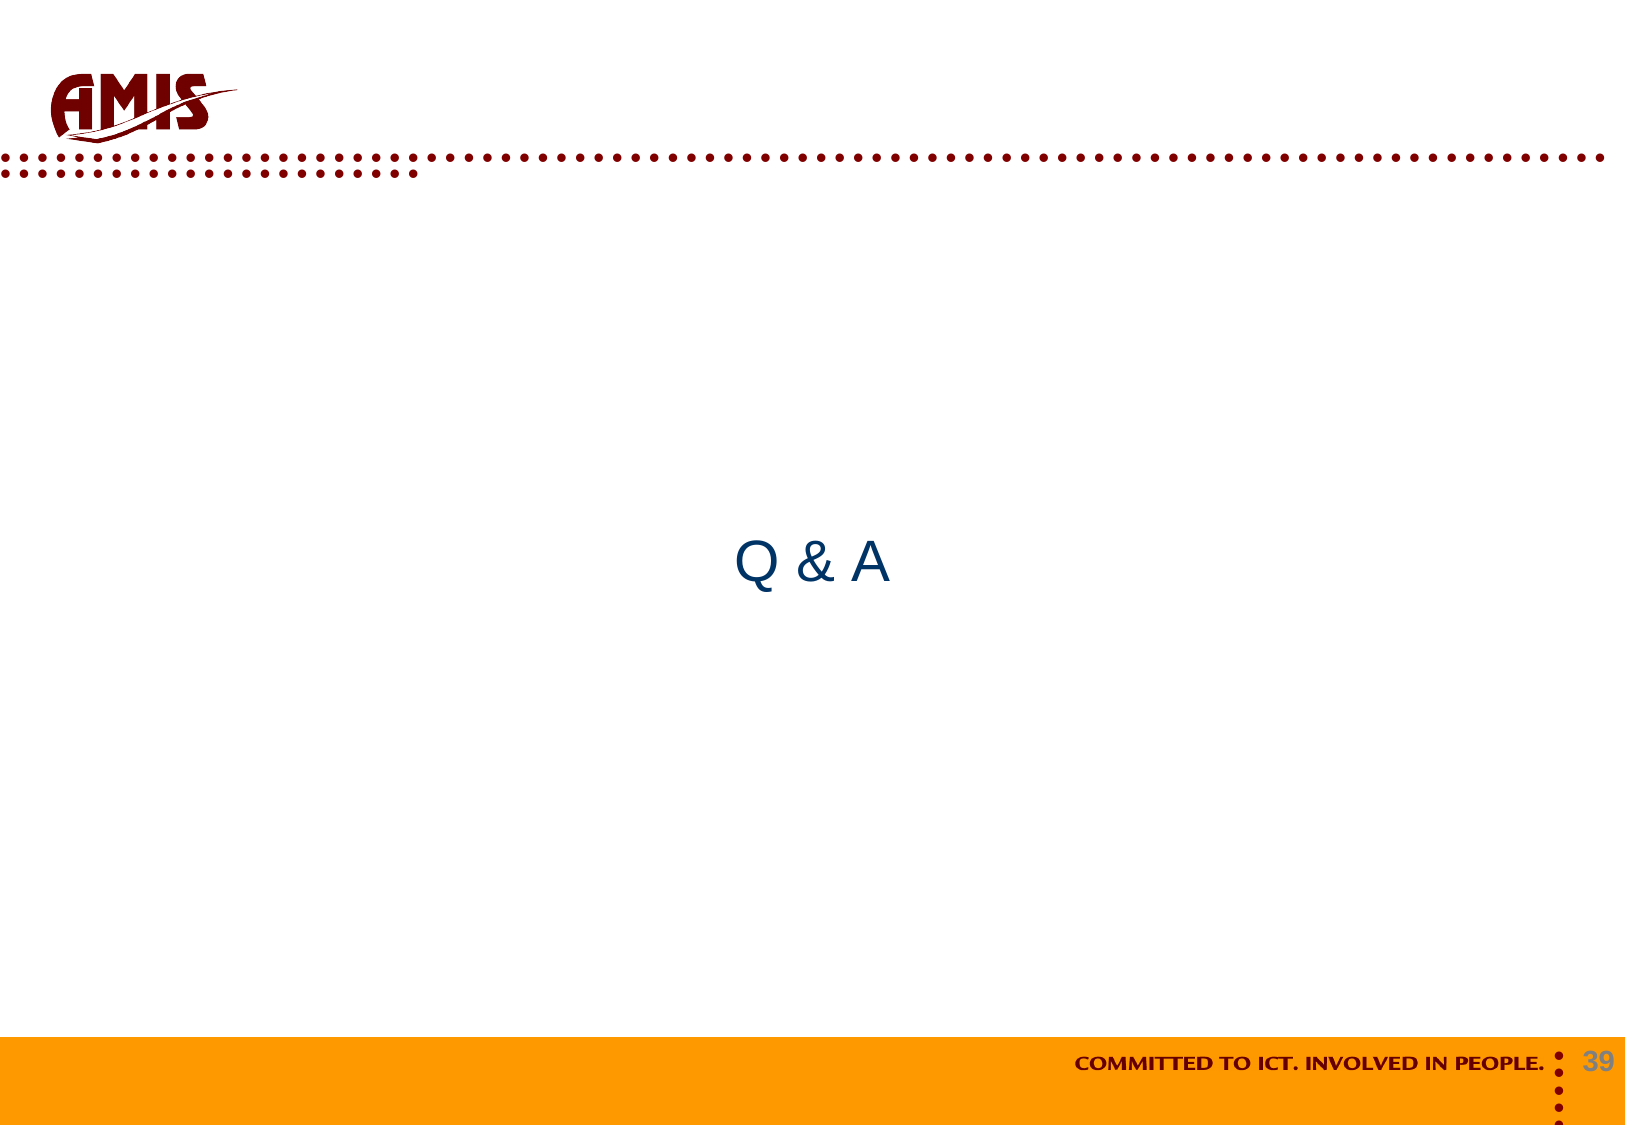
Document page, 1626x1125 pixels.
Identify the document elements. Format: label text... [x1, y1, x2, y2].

list Q & A [124, 210, 1500, 1061]
picture [50, 73, 238, 144]
picture [1074, 1055, 1544, 1071]
